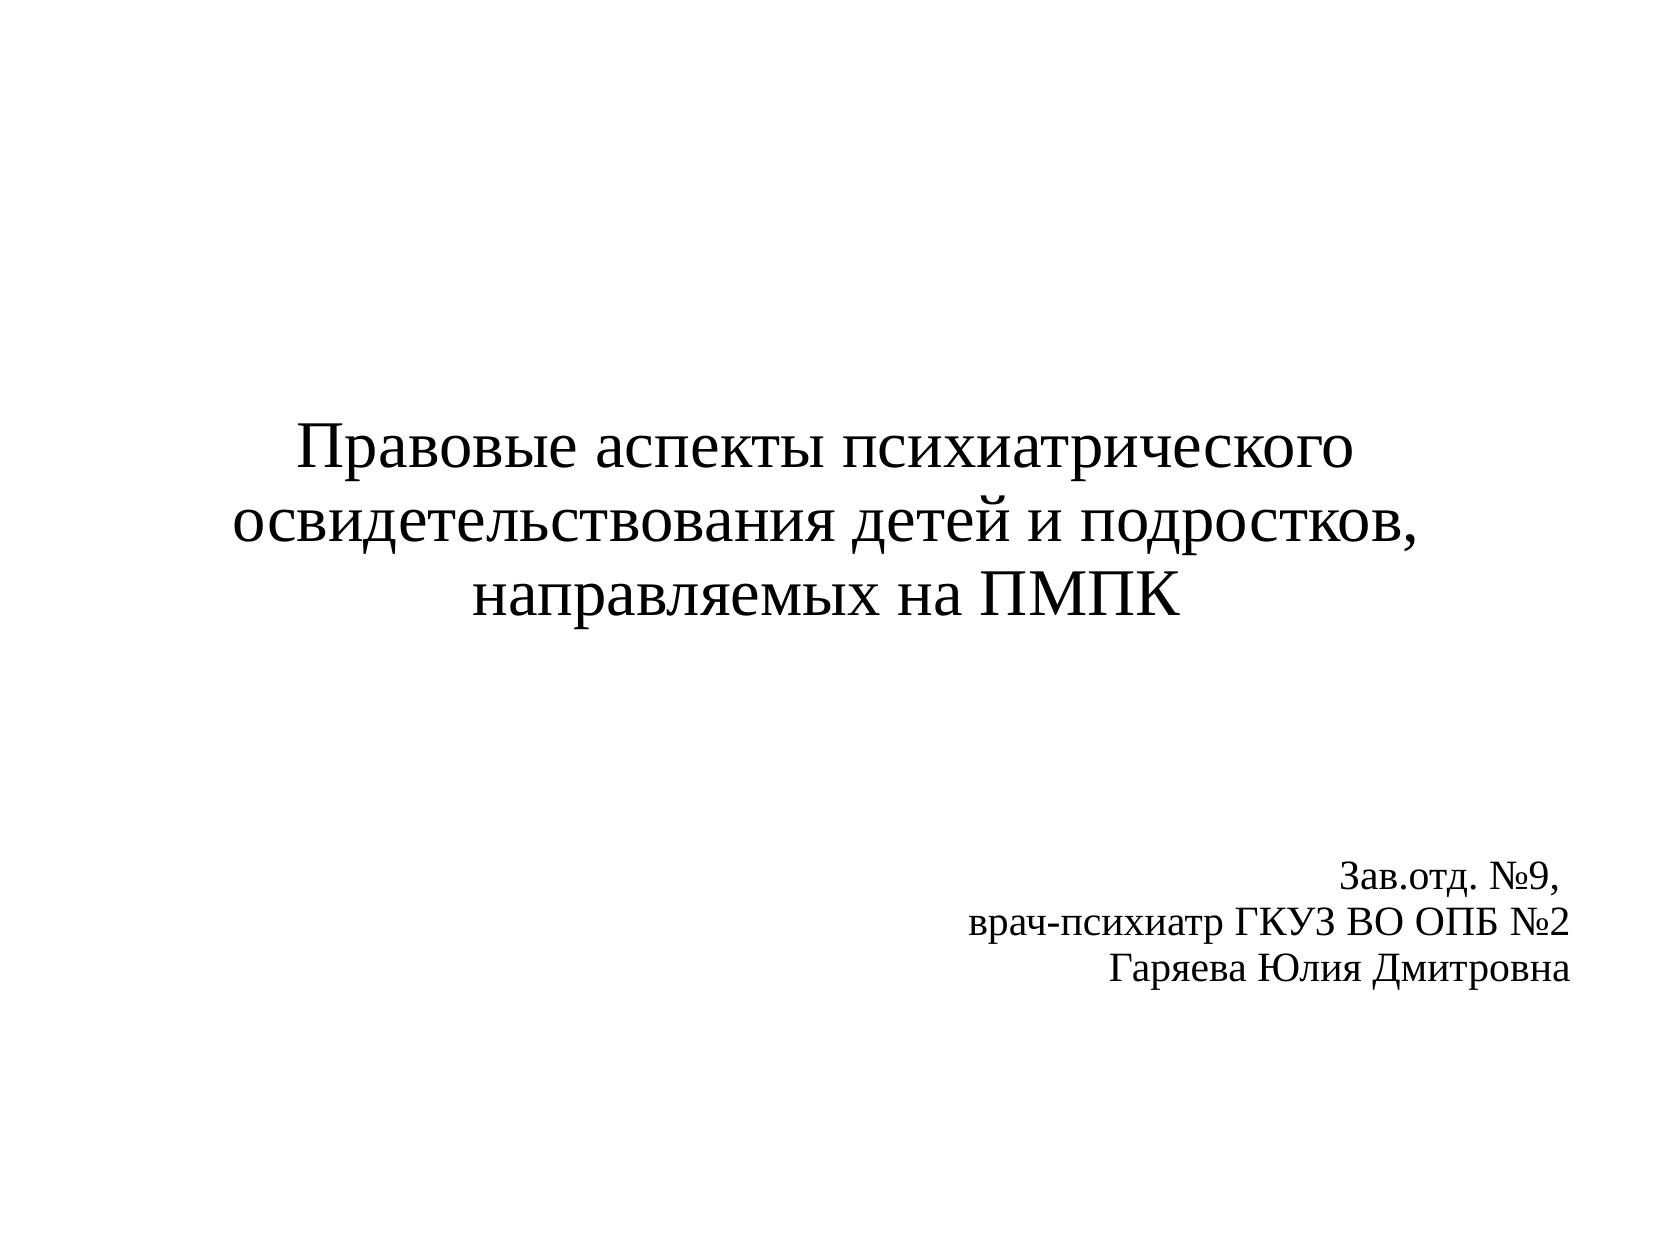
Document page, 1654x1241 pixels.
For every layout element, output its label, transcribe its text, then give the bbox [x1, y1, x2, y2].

subtitle Правовые аспекты психиатрического освидетельствования детей и подростков, направляемых на ПМПК Зав.отд. №9, врач-психиатр ГКУЗ ВО ОПБ №2 Гаряева Юлия Дмитровна [82, 290, 1571, 1109]
